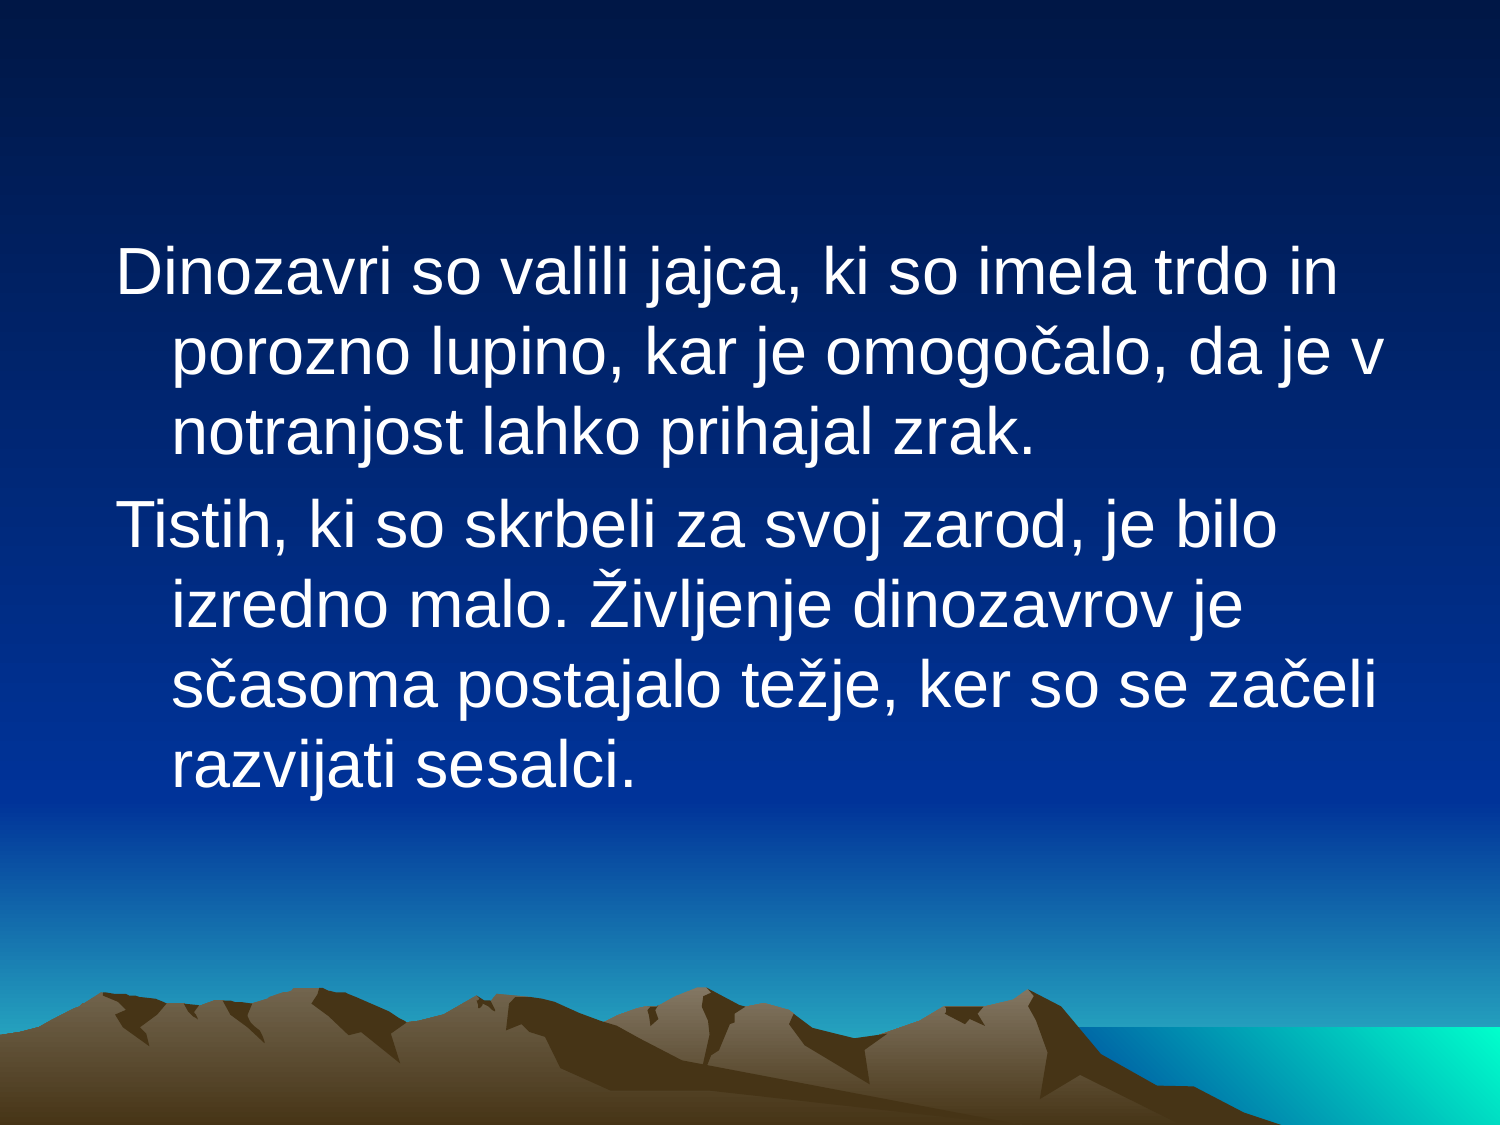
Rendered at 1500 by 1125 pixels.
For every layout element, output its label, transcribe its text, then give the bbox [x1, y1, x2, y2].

list Dinozavri so valili jajca, ki so imela trdo in porozno lupino, kar je omogočalo, da je v notranjost lahko prihajal zrak. Tistih, ki so skrbeli za svoj zarod, je bilo izredno malo. Življenje dinozavrov je sčasoma postajalo težje, ker so se začeli razvijati sesalci. [100, 220, 1451, 958]
